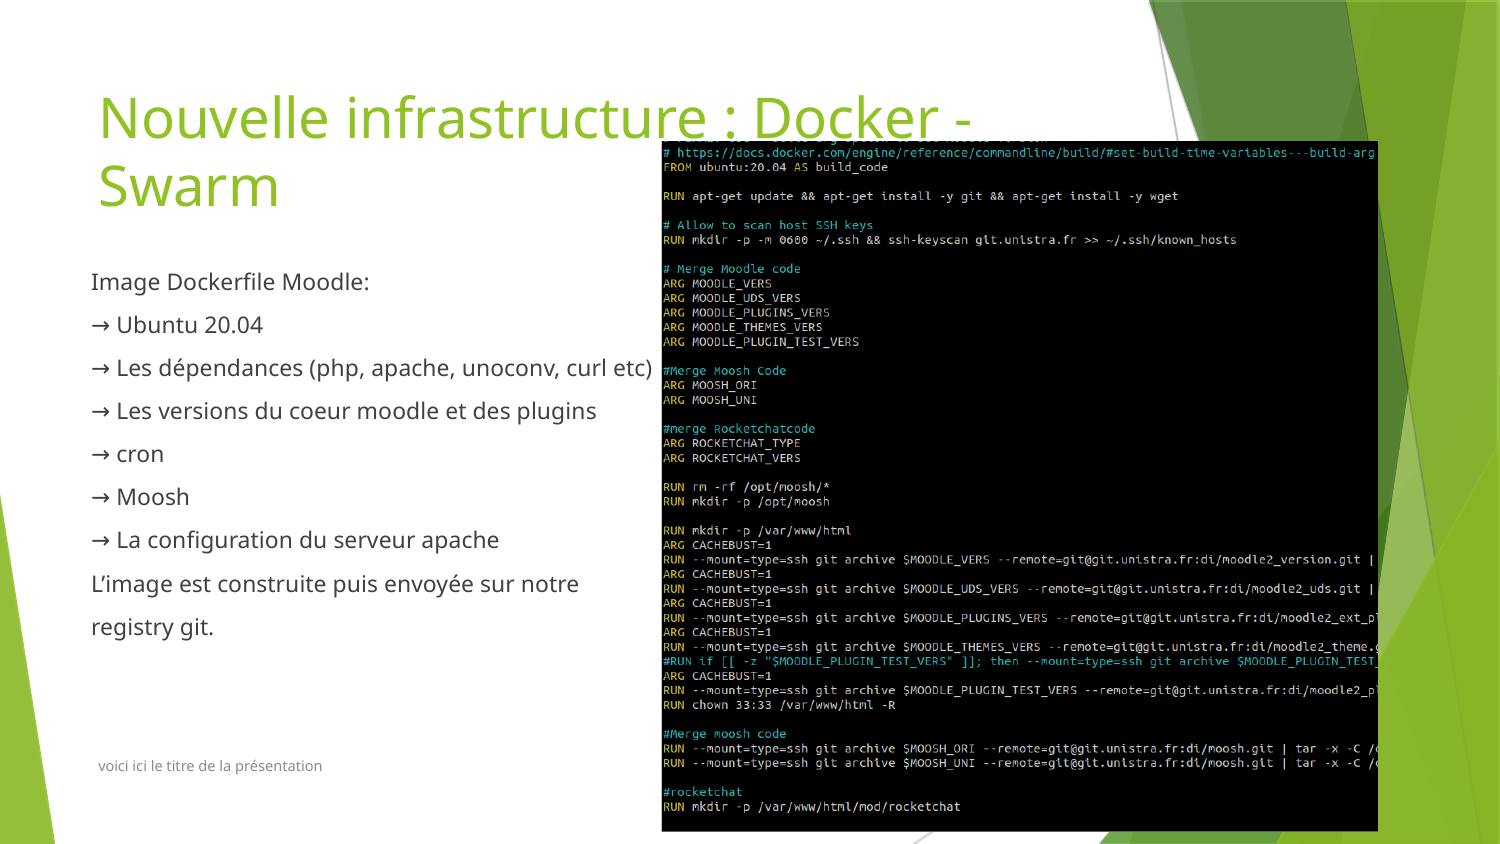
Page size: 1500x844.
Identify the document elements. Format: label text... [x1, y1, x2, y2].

list Image Dockerfile Moodle: → Ubuntu 20.04 → Les dépendances (php, apache, unoconv, curl etc) → Les versions du coeur moodle et des plugins → cron → Moosh → La configuration du serveur apache L’image est construite puis envoyée sur notre registry git. [76, 259, 661, 697]
picture [661, 141, 1378, 832]
footer voici ici le titre de la présentation [83, 743, 661, 789]
title Nouvelle infrastructure : Docker - Swarm [83, 75, 1141, 238]
